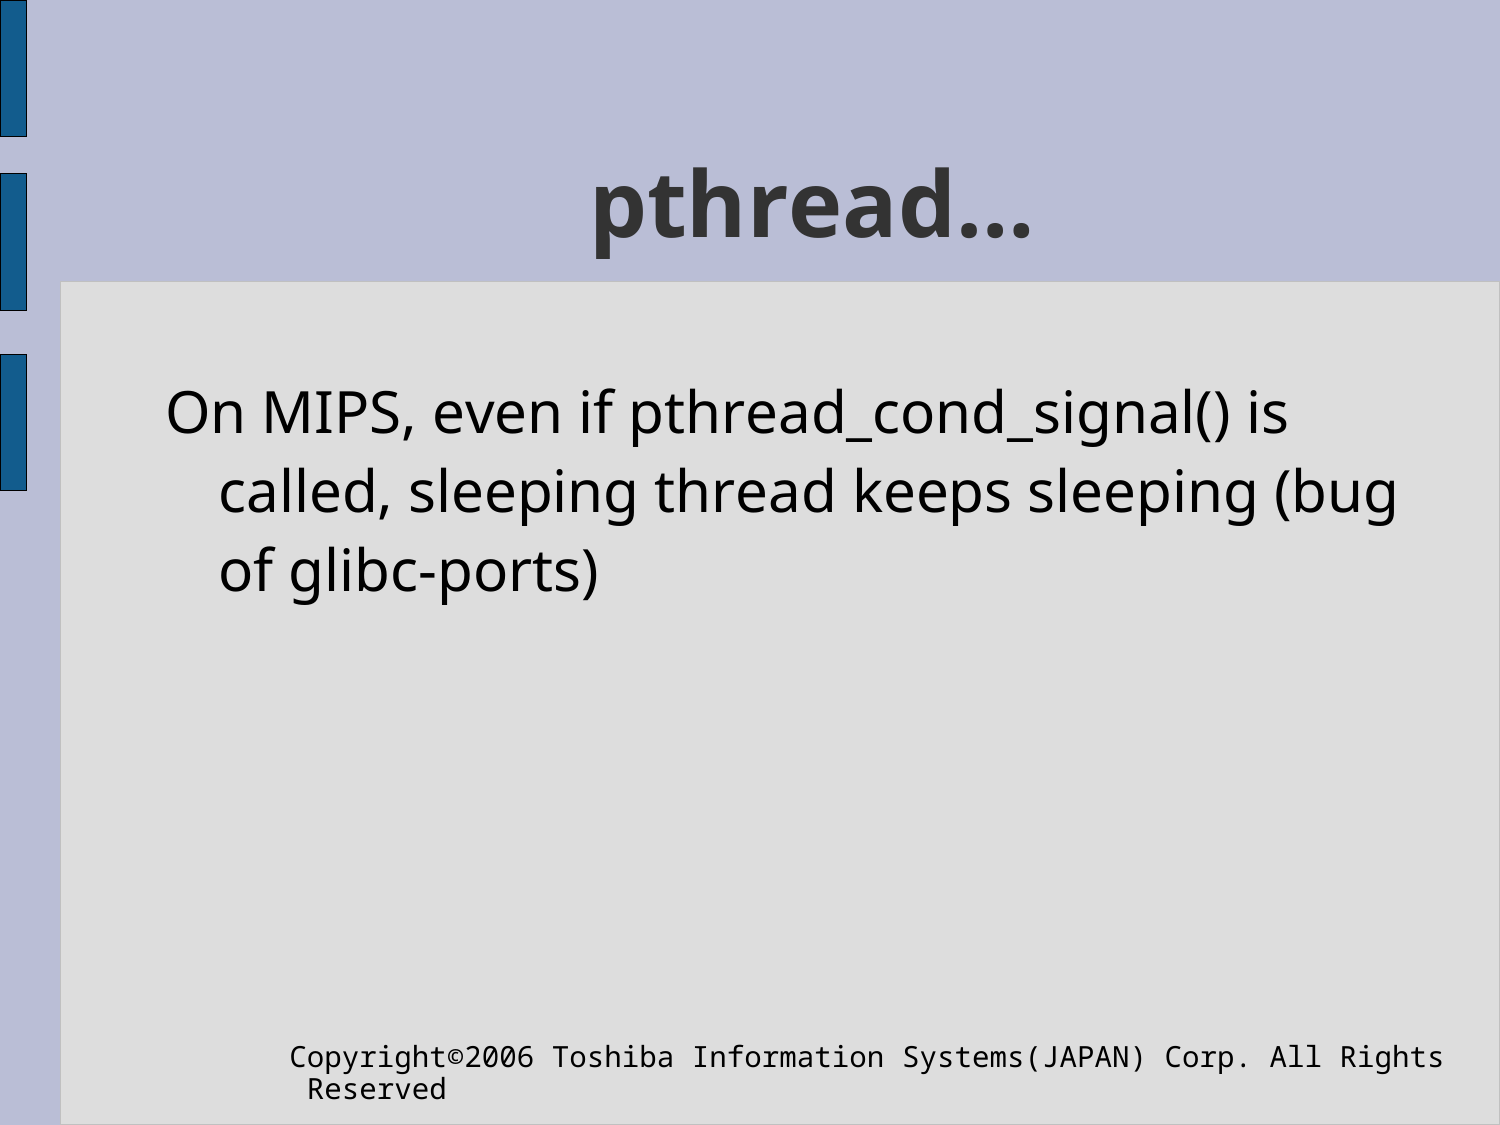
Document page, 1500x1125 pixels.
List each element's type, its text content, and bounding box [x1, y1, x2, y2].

title pthread… [206, 107, 1418, 296]
list On MIPS, even if pthread_cond_signal() is called, sleeping thread keeps sleeping (bug of glibc-ports) [132, 363, 1439, 1000]
